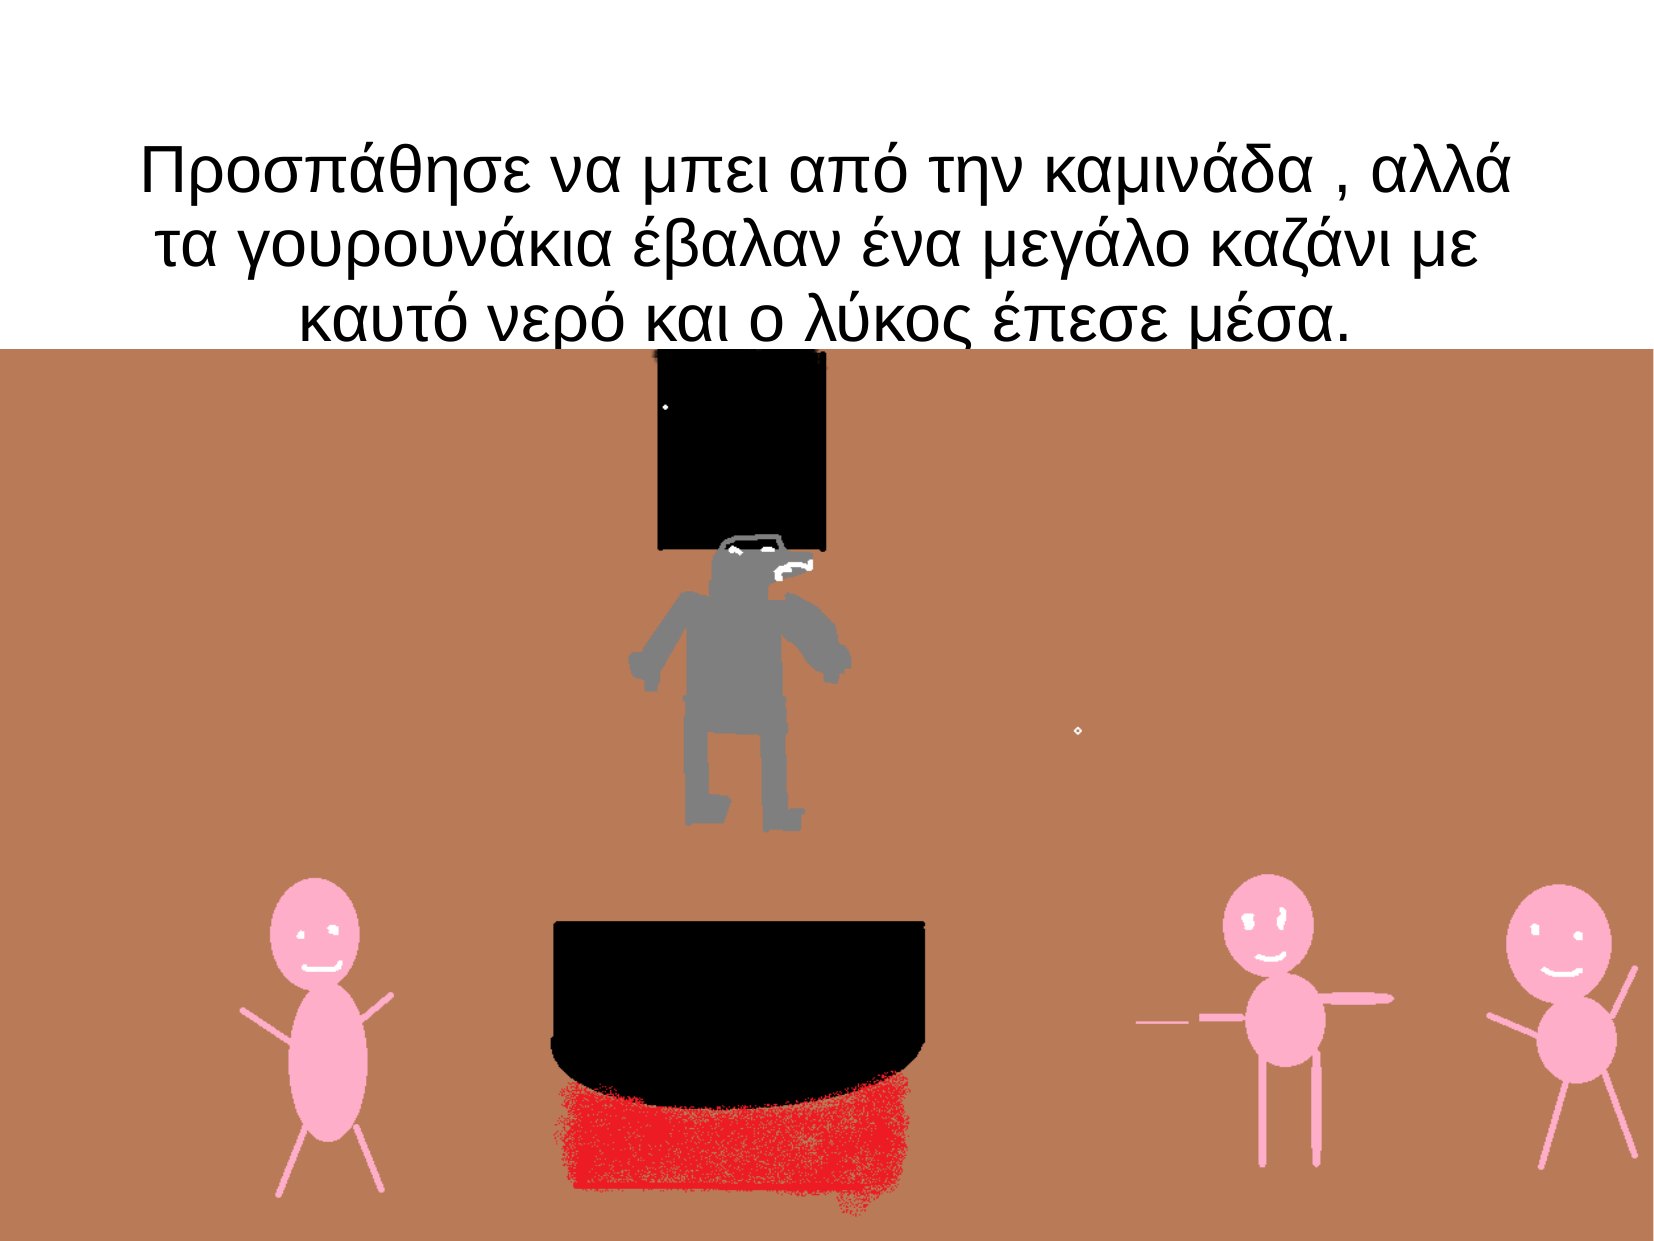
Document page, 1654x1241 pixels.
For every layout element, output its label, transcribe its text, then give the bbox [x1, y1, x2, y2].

subtitle Προσπάθησε να μπει από την καμινάδα , αλλά τα γουρουνάκια έβαλαν ένα μεγάλο καζάνι με καυτό νερό και ο λύκος έπεσε μέσα. [82, 0, 1571, 349]
picture [0, 349, 1654, 1241]
